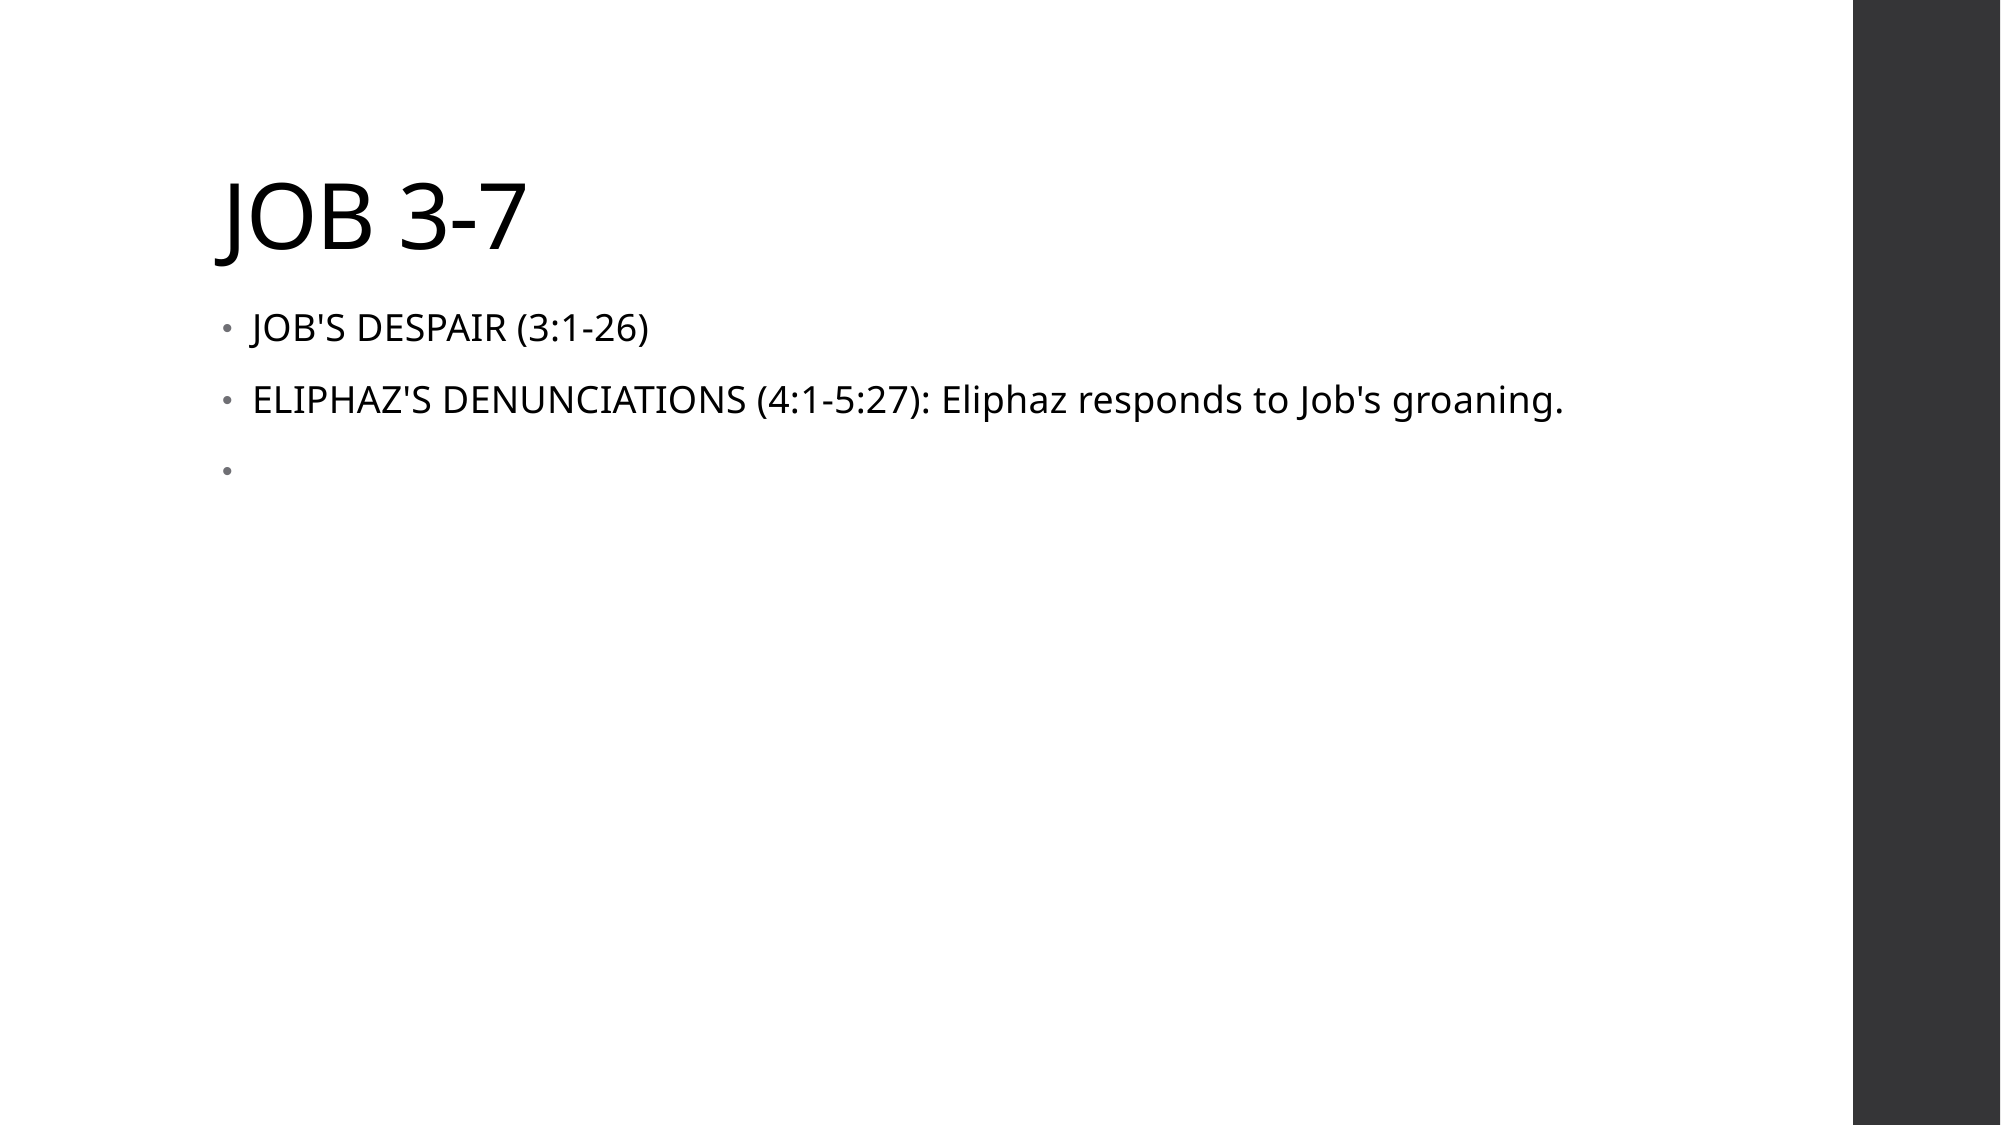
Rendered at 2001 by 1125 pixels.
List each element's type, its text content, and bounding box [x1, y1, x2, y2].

list JOB'S DESPAIR (3:1-26) ELIPHAZ'S DENUNCIATIONS (4:1-5:27): Eliphaz responds to Job's groaning. [206, 299, 1617, 1014]
title JOB 3-7 [206, 60, 1797, 278]
